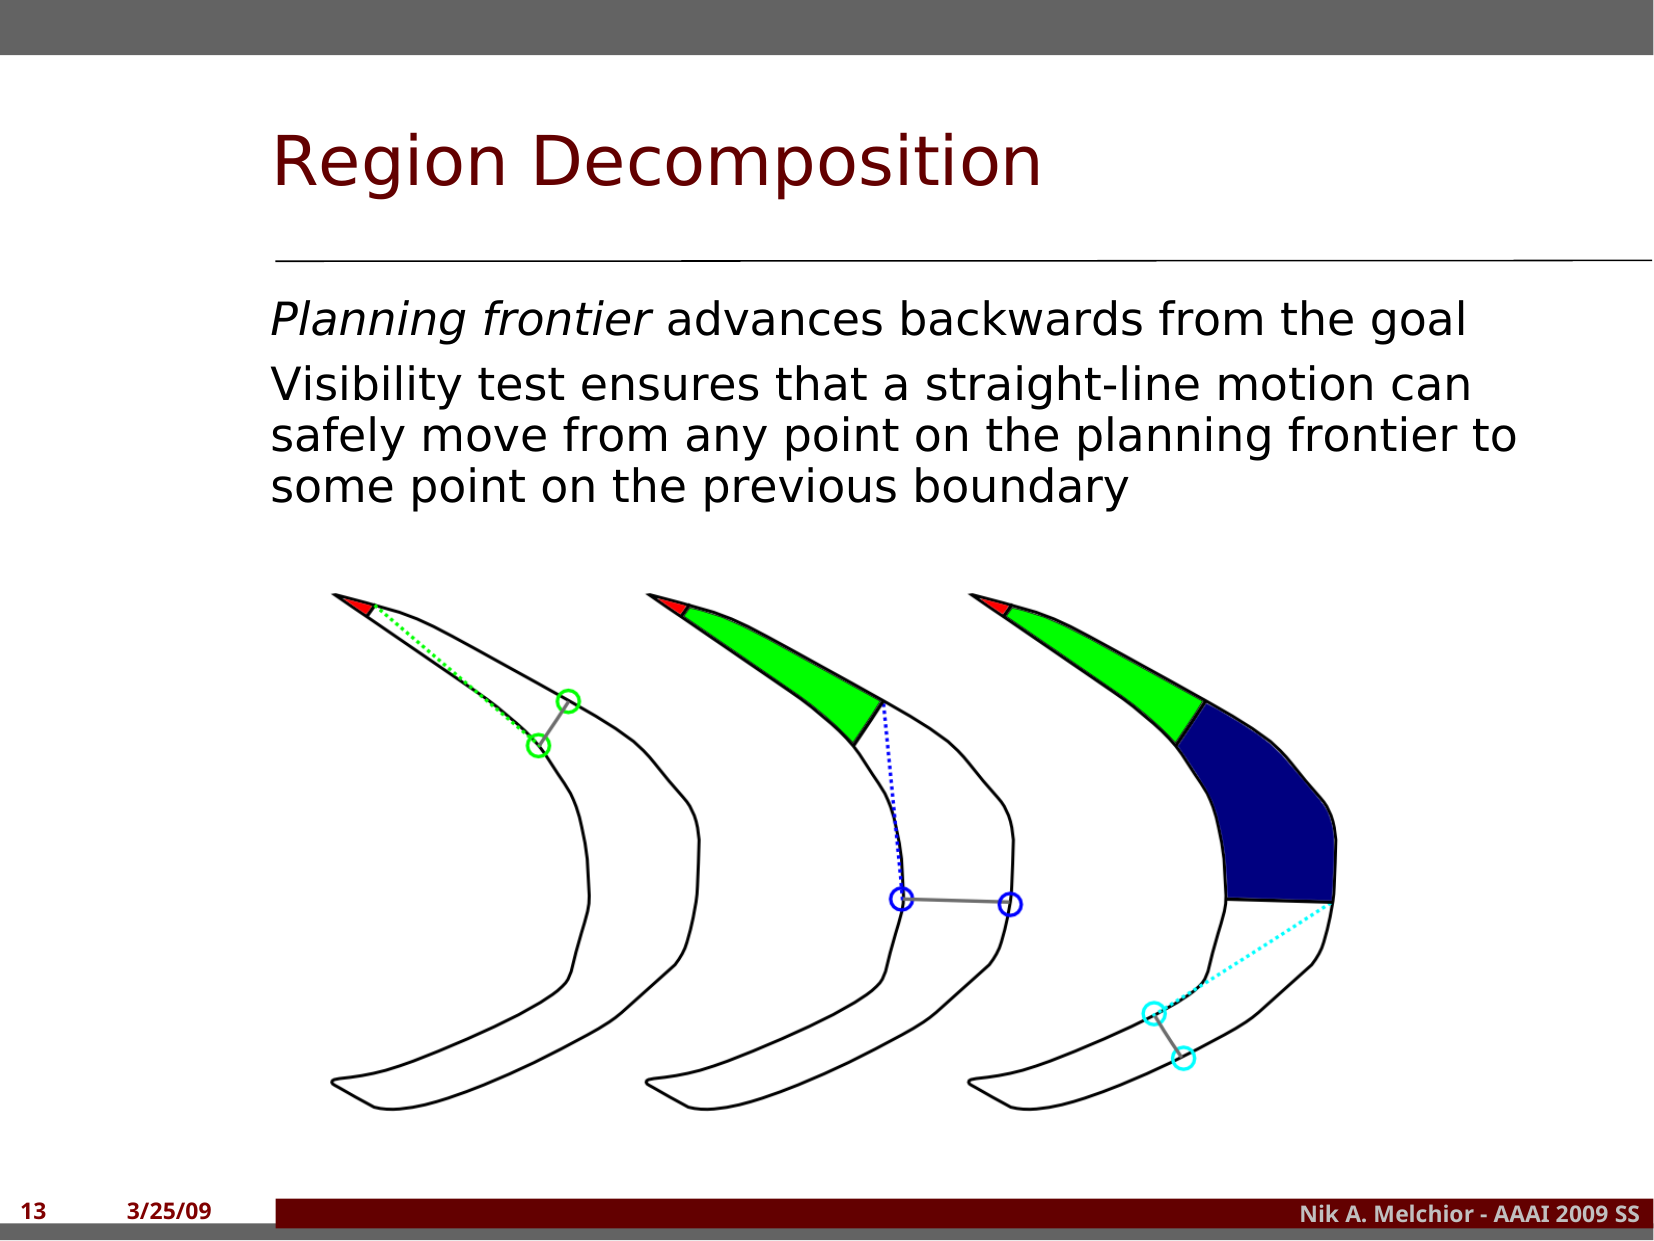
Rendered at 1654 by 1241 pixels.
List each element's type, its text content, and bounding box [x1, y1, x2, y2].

picture [296, 564, 1363, 1170]
title Region Decomposition [271, 75, 1553, 255]
list Planning frontier advances backwards from the goal Visibility test ensures that a straight-line motion can safely move from any point on the planning frontier to some point on the previous boundary [270, 294, 1607, 1080]
